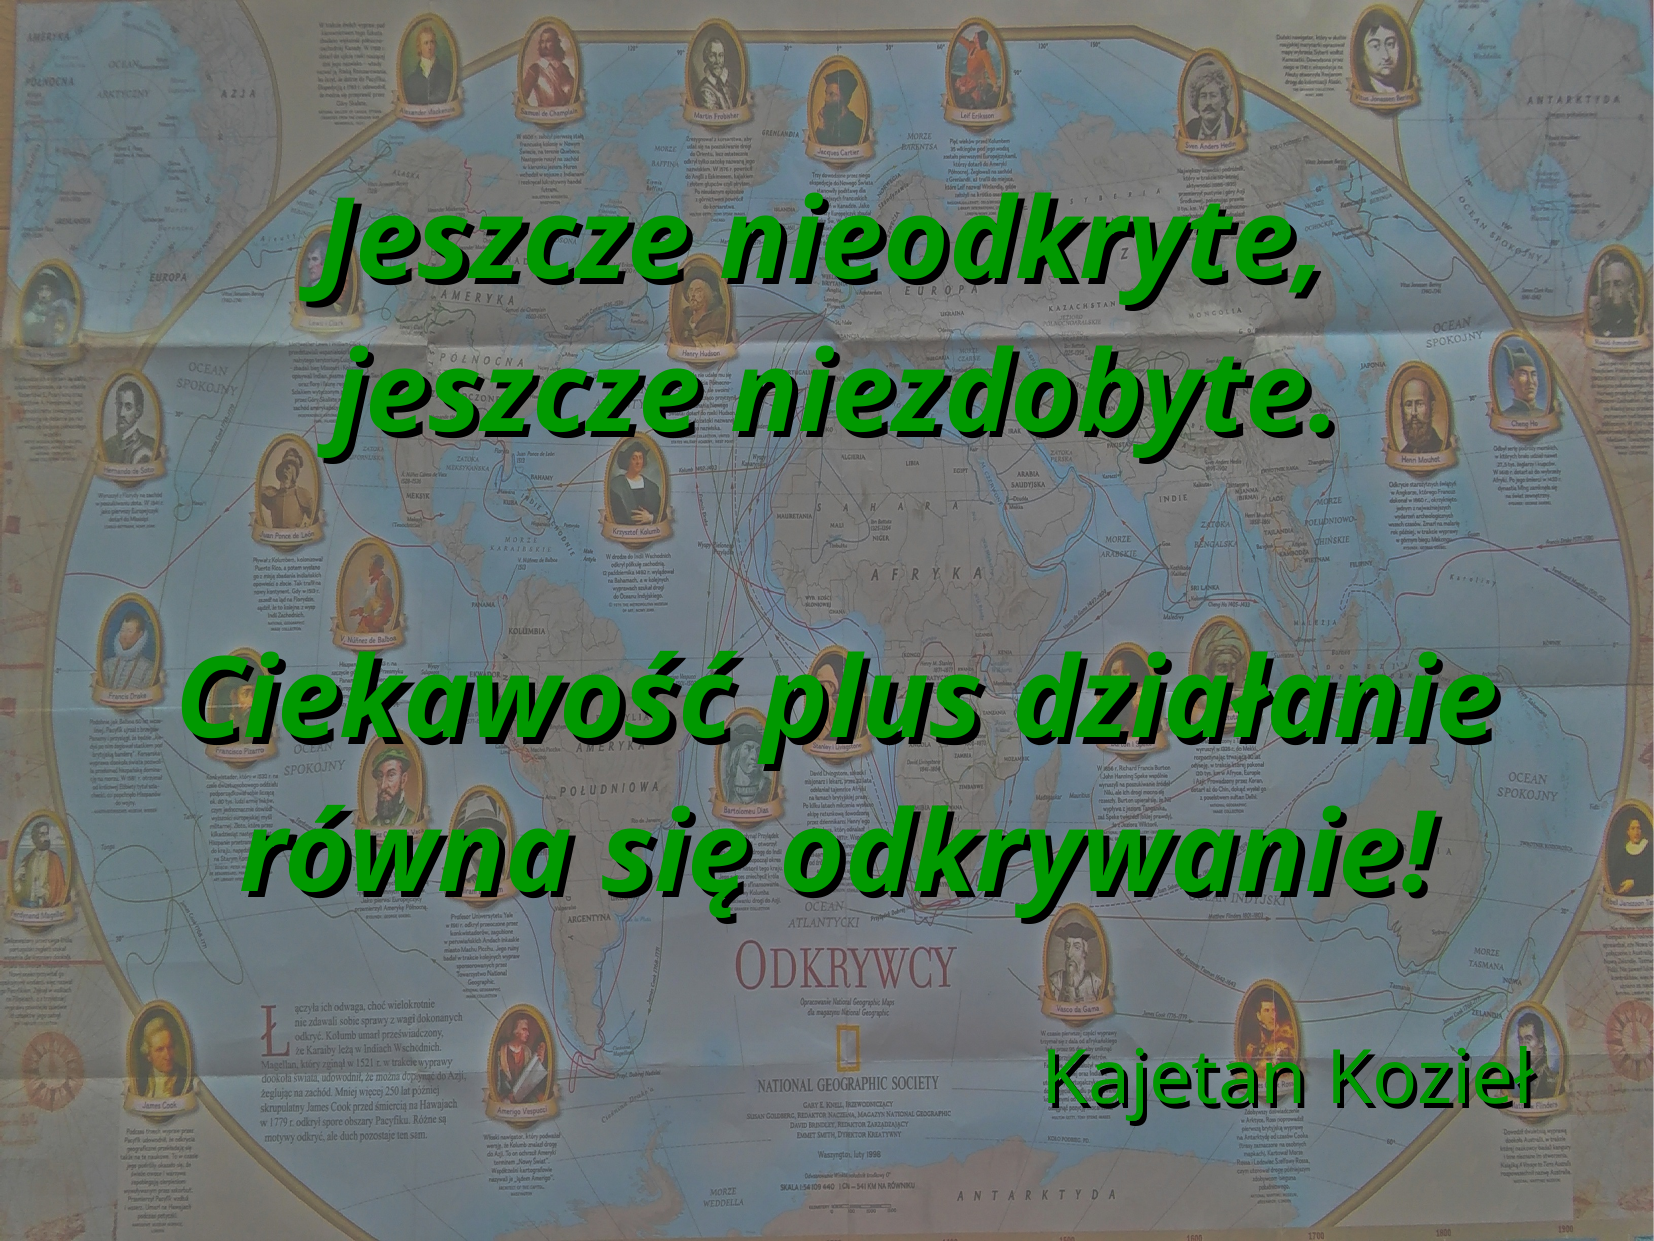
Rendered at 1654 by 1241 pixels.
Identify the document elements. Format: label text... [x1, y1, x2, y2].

picture [0, 0, 1654, 1241]
subtitle Kajetan Kozieł [121, 344, 1534, 1127]
title Jeszcze nieodkryte, jeszcze niezdobyte. Ciekawość plus działanie równa się odkrywanie! [38, 59, 1607, 910]
